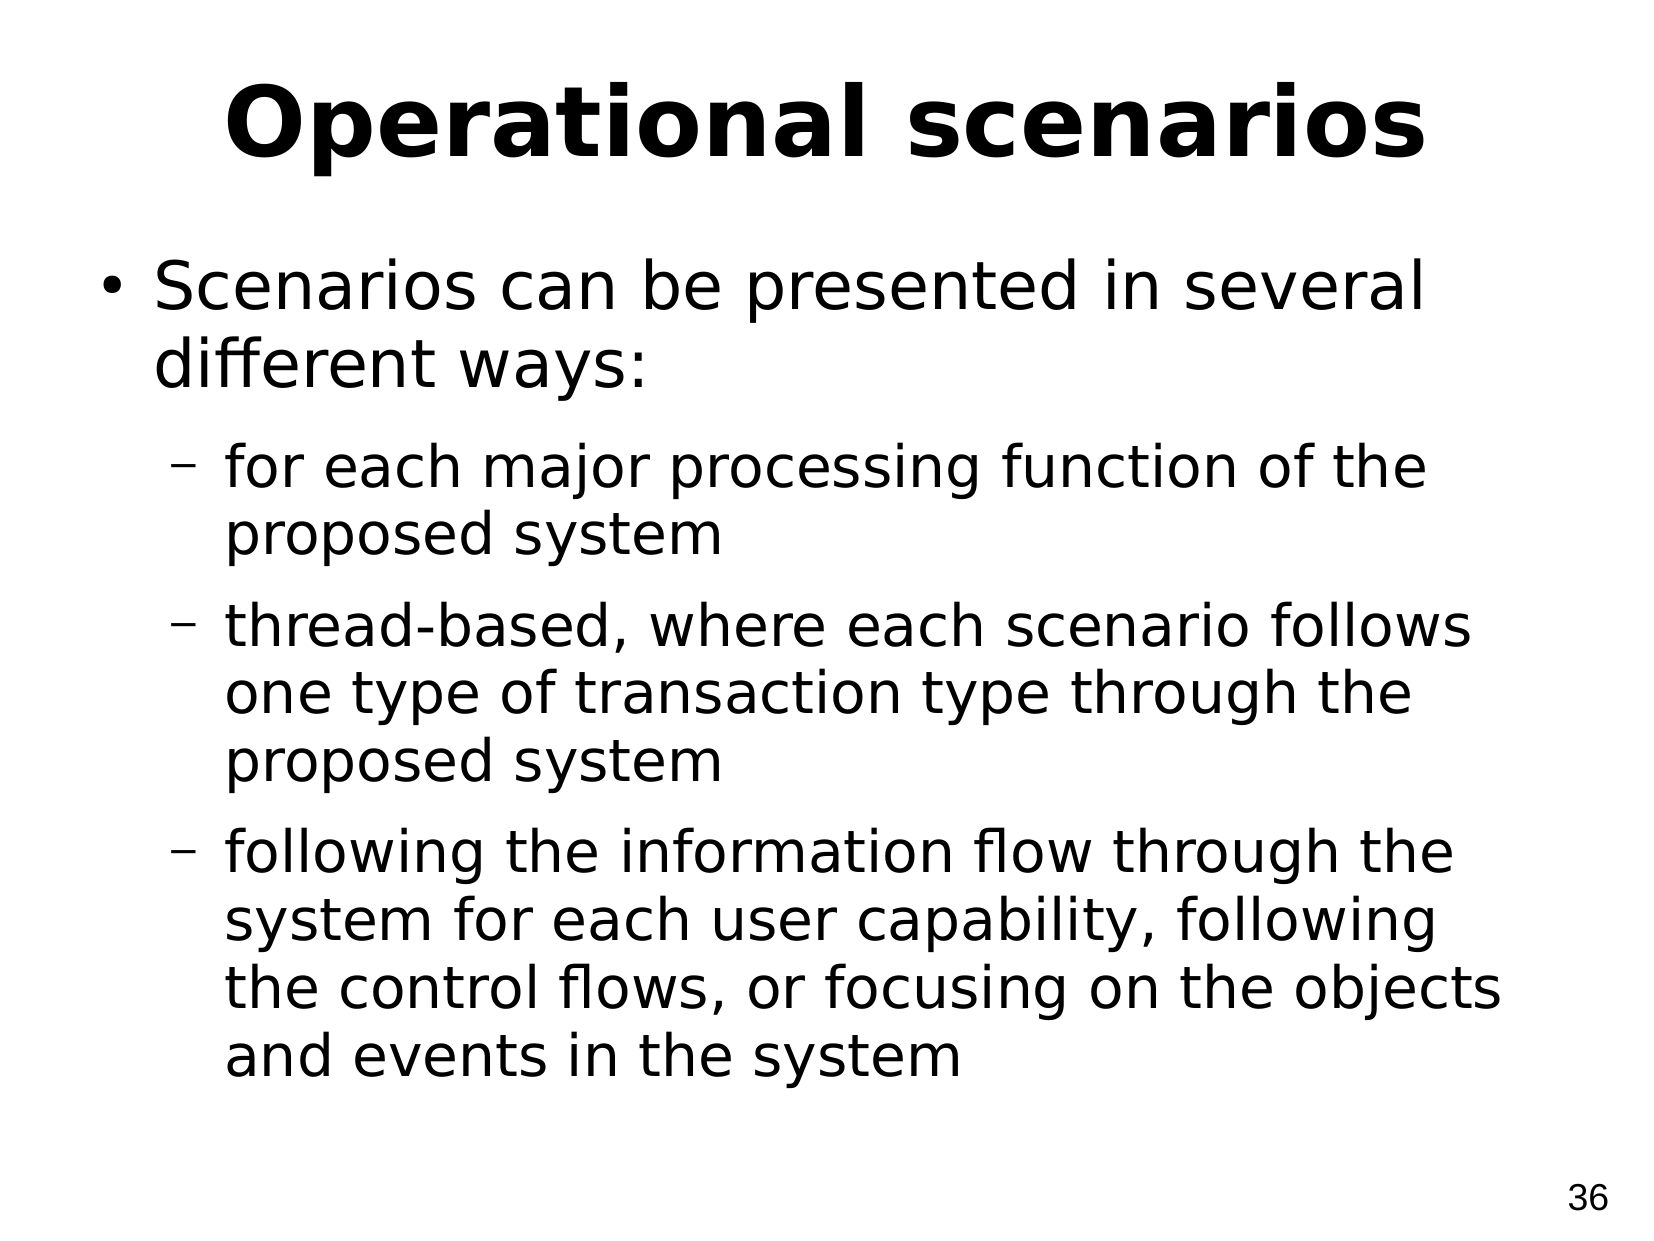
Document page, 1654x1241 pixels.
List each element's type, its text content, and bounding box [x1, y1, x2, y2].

list Scenarios can be presented in several different ways: for each major processing function of the proposed system thread-based, where each scenario follows one type of transaction type through the proposed system following the information flow through the system for each user capability, following the control flows, or focusing on the objects and events in the system [82, 248, 1538, 1186]
title Operational scenarios [82, 49, 1571, 196]
